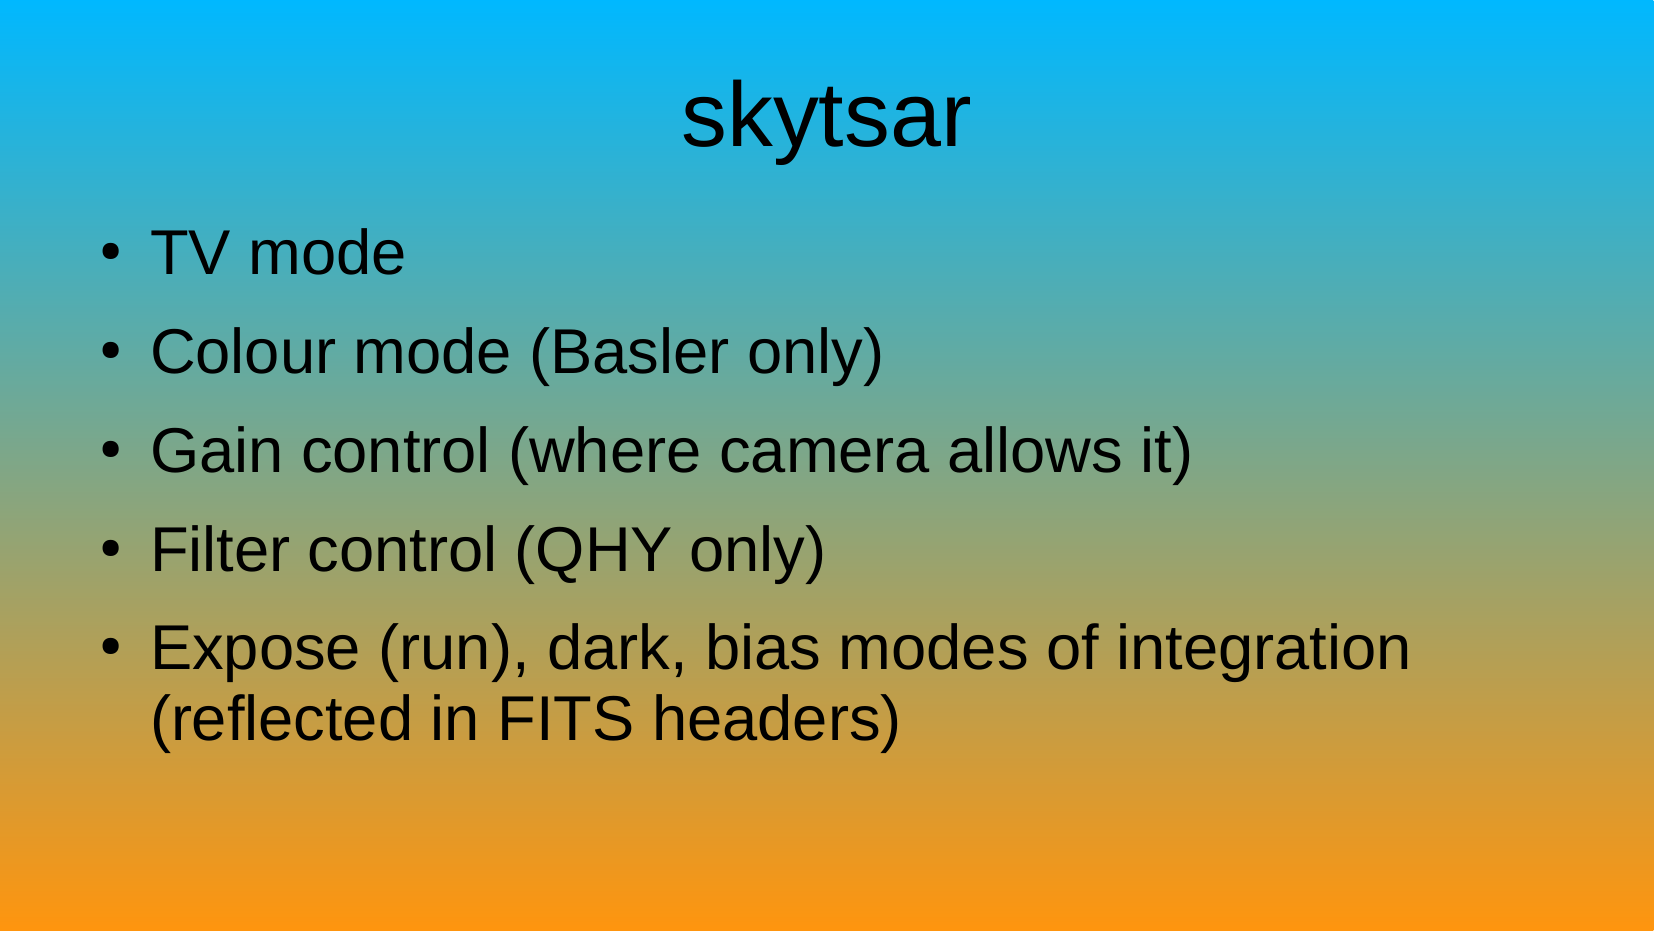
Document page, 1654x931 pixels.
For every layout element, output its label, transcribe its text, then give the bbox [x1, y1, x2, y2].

title skytsar [82, 37, 1571, 193]
list TV mode Colour mode (Basler only) Gain control (where camera allows it) Filter control (QHY only) Expose (run), dark, bias modes of integration (reflected in FITS headers) [82, 217, 1571, 758]
